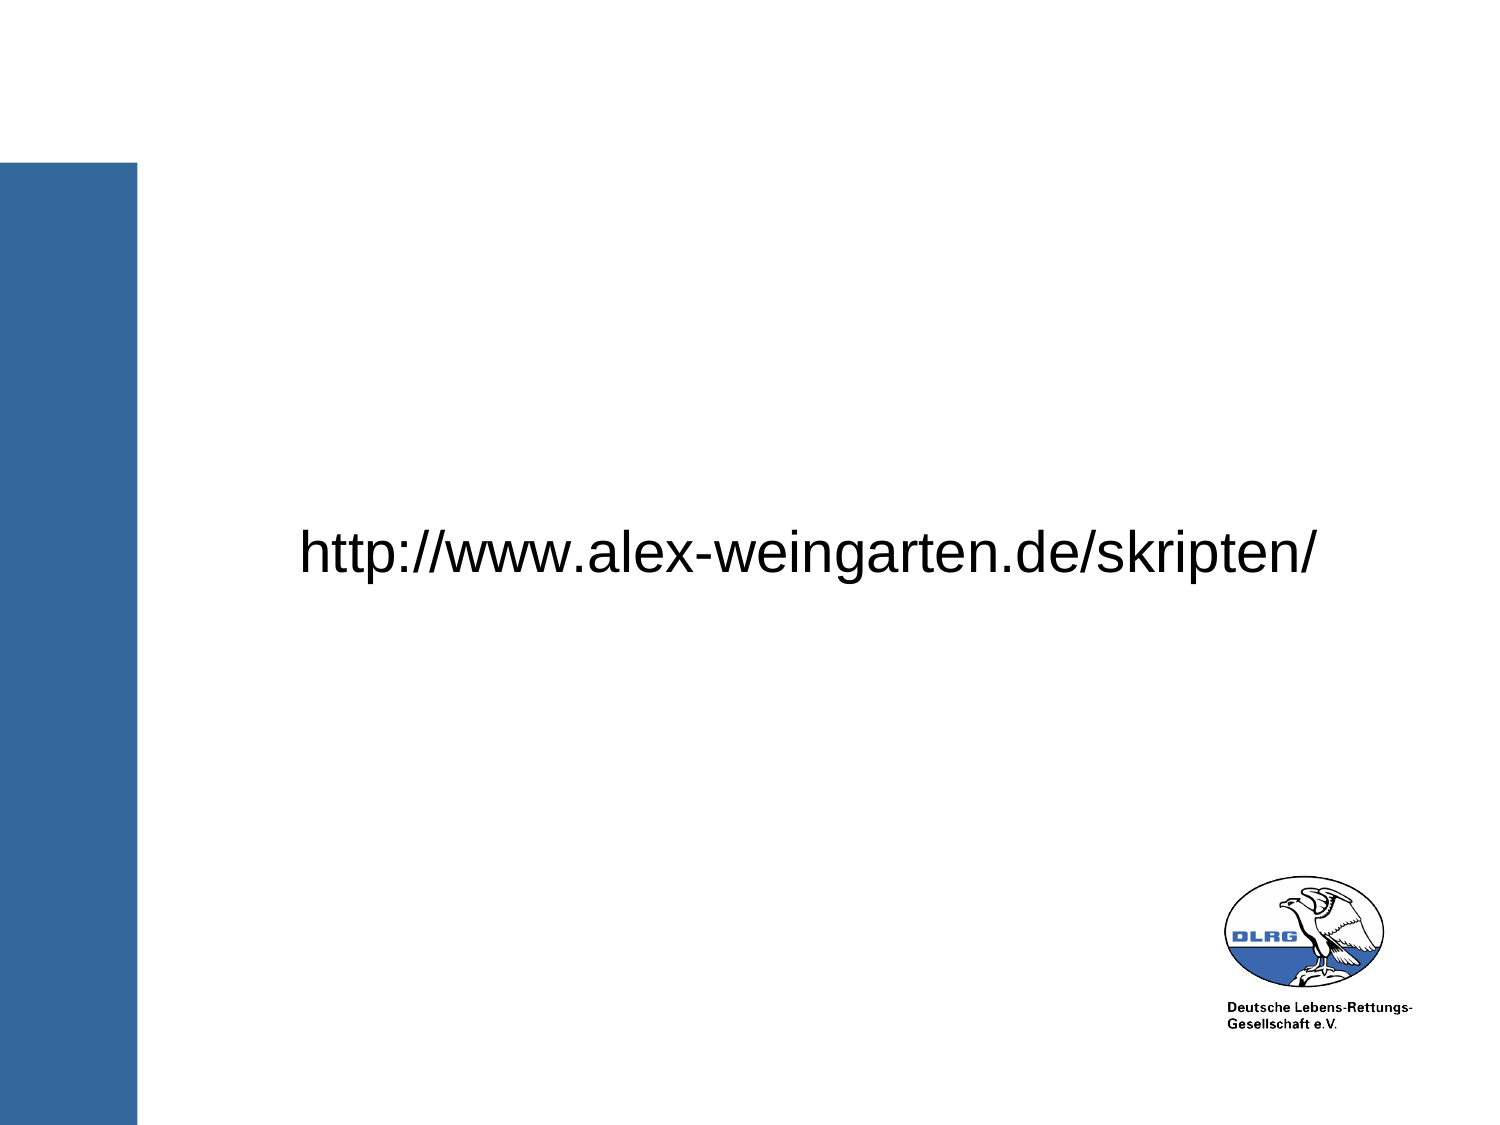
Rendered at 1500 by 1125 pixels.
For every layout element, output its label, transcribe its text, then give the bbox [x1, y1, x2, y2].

text_box http://www.alex-weingarten.de/skripten/ [284, 506, 1385, 592]
picture [1224, 874, 1413, 1030]
